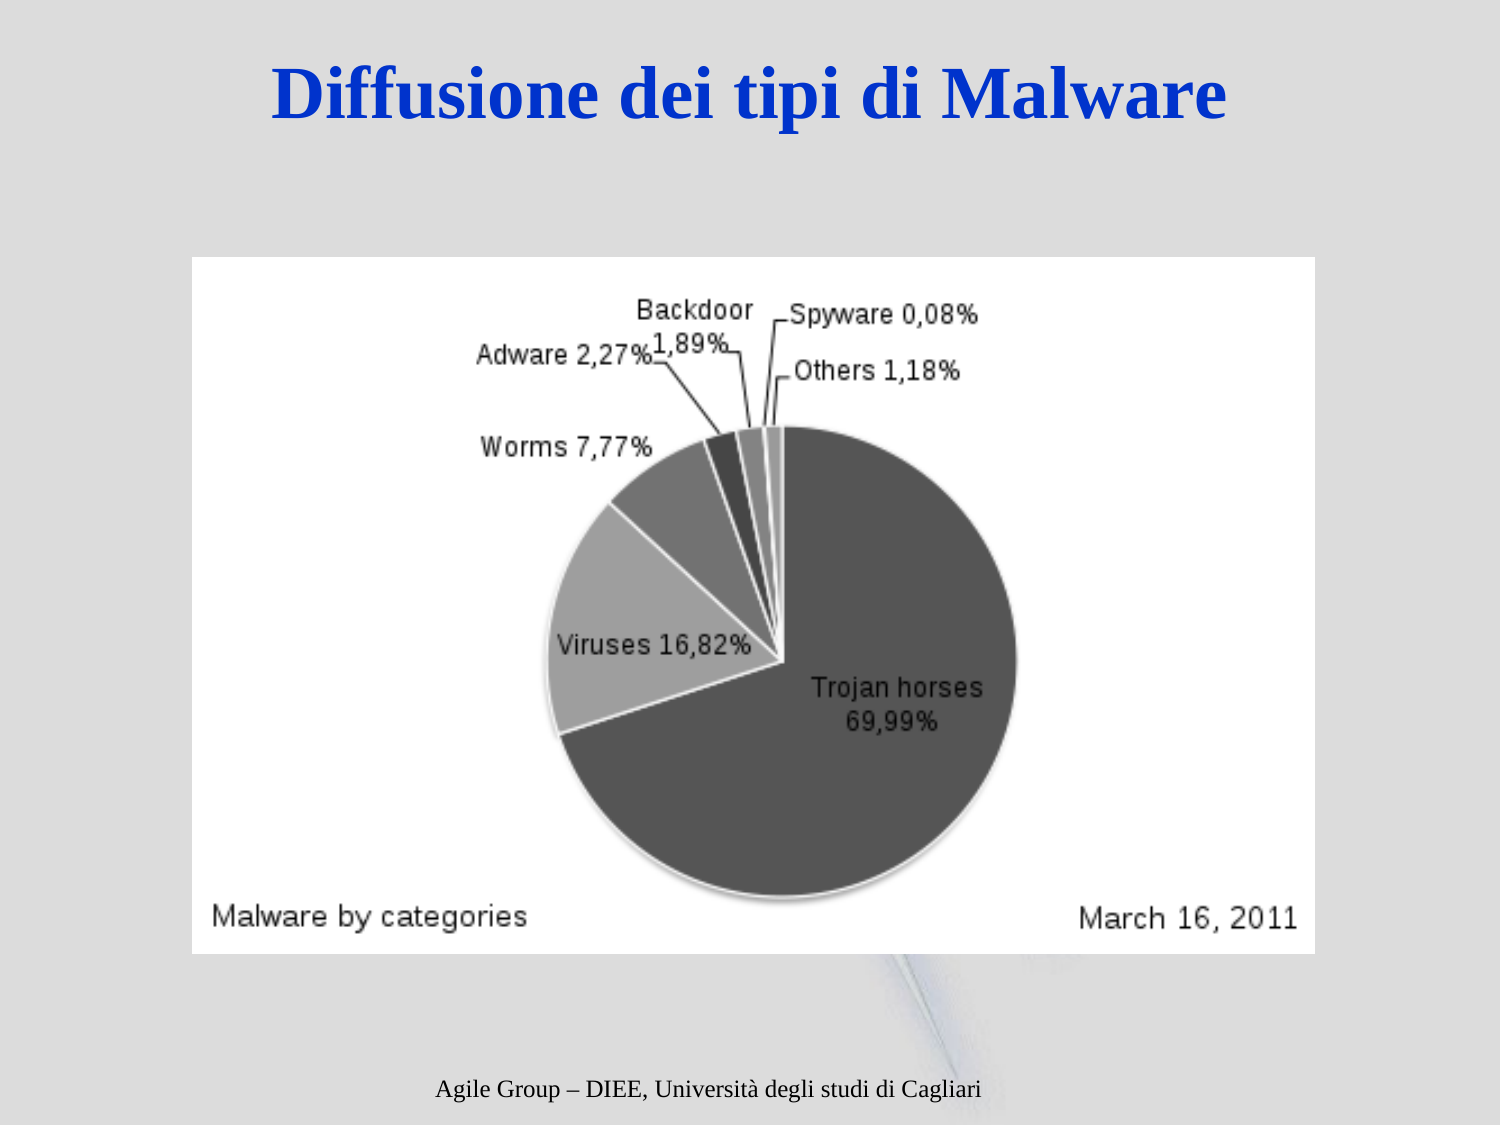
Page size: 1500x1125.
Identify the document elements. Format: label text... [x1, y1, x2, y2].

picture [0, 0, 1500, 1125]
title Diffusione dei tipi di Malware [112, 12, 1388, 175]
